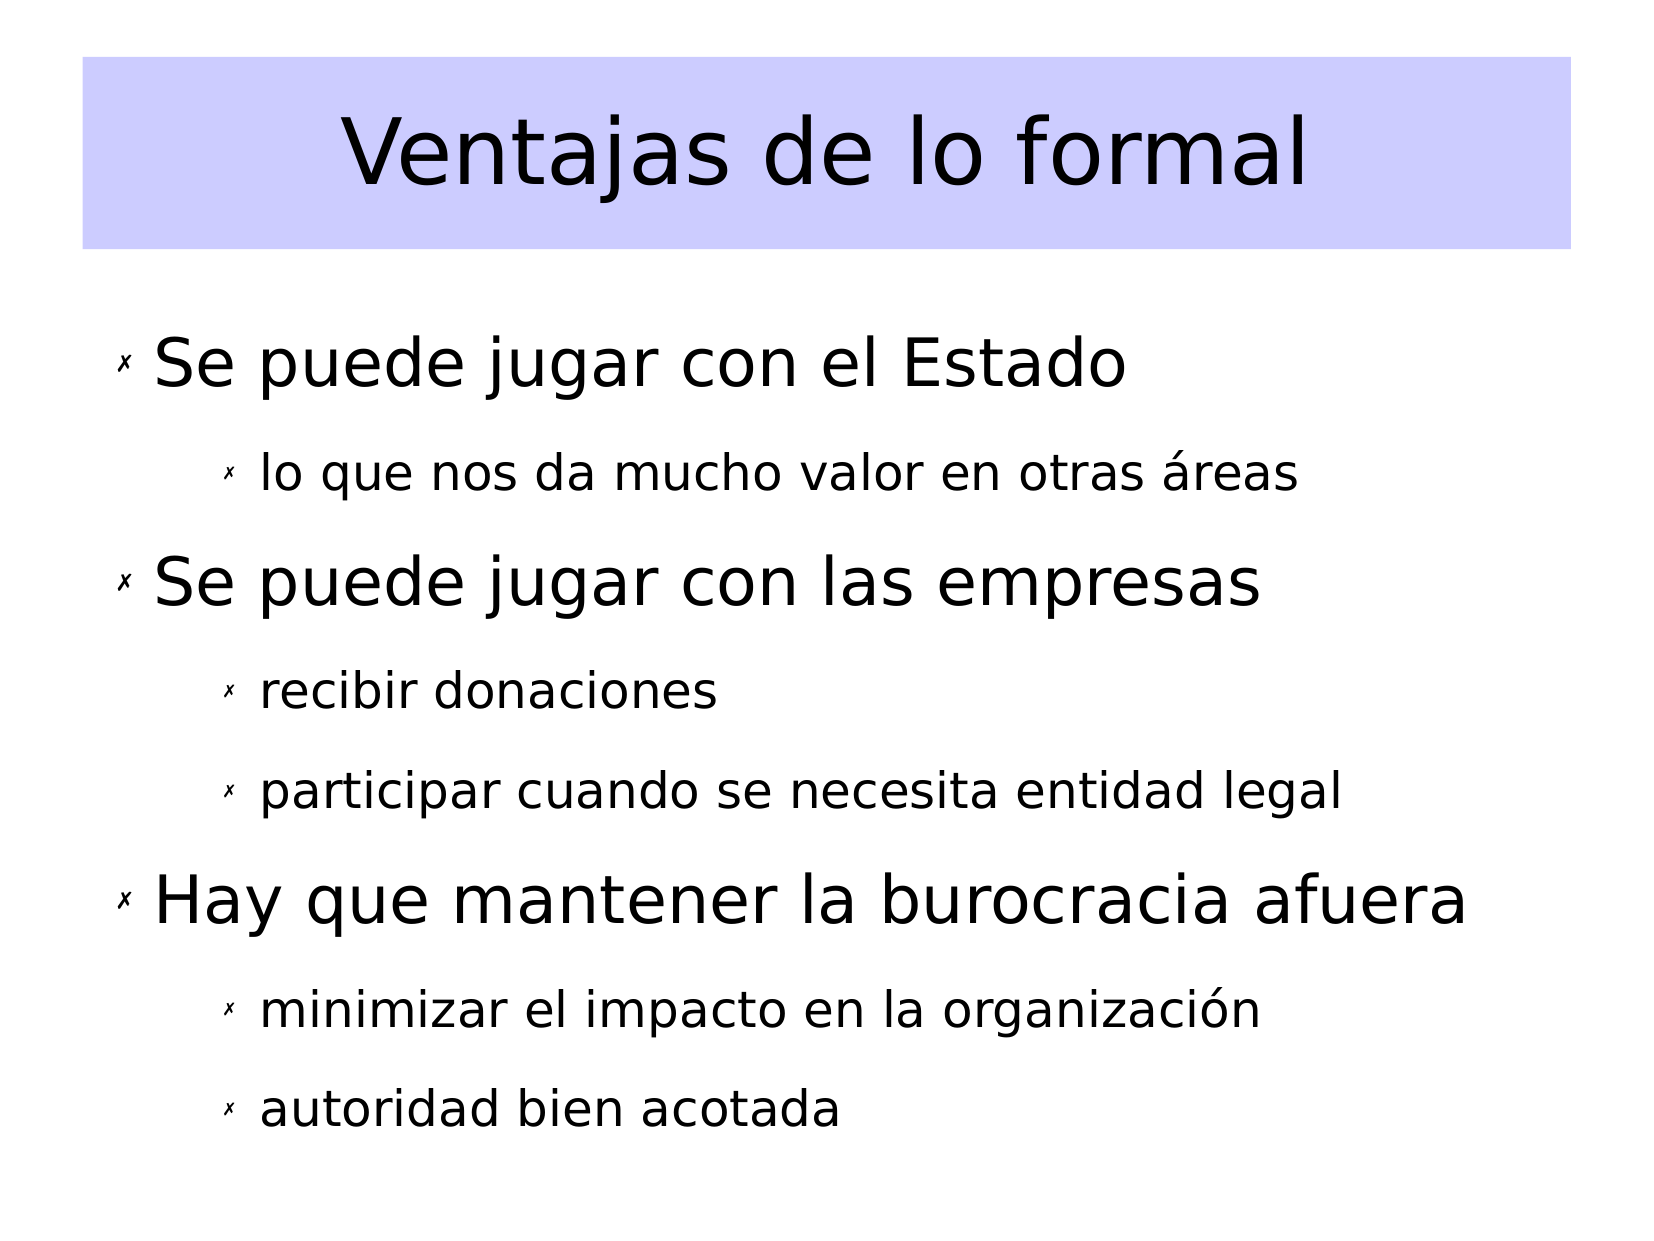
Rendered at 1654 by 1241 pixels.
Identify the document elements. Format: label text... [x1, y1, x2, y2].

subtitle Se puede jugar con el Estado lo que nos da mucho valor en otras áreas Se puede jugar con las empresas recibir donaciones participar cuando se necesita entidad legal Hay que mantener la burocracia afuera minimizar el impacto en la organización autoridad bien acotada [82, 324, 1571, 1139]
title Ventajas de lo formal [82, 56, 1571, 250]
